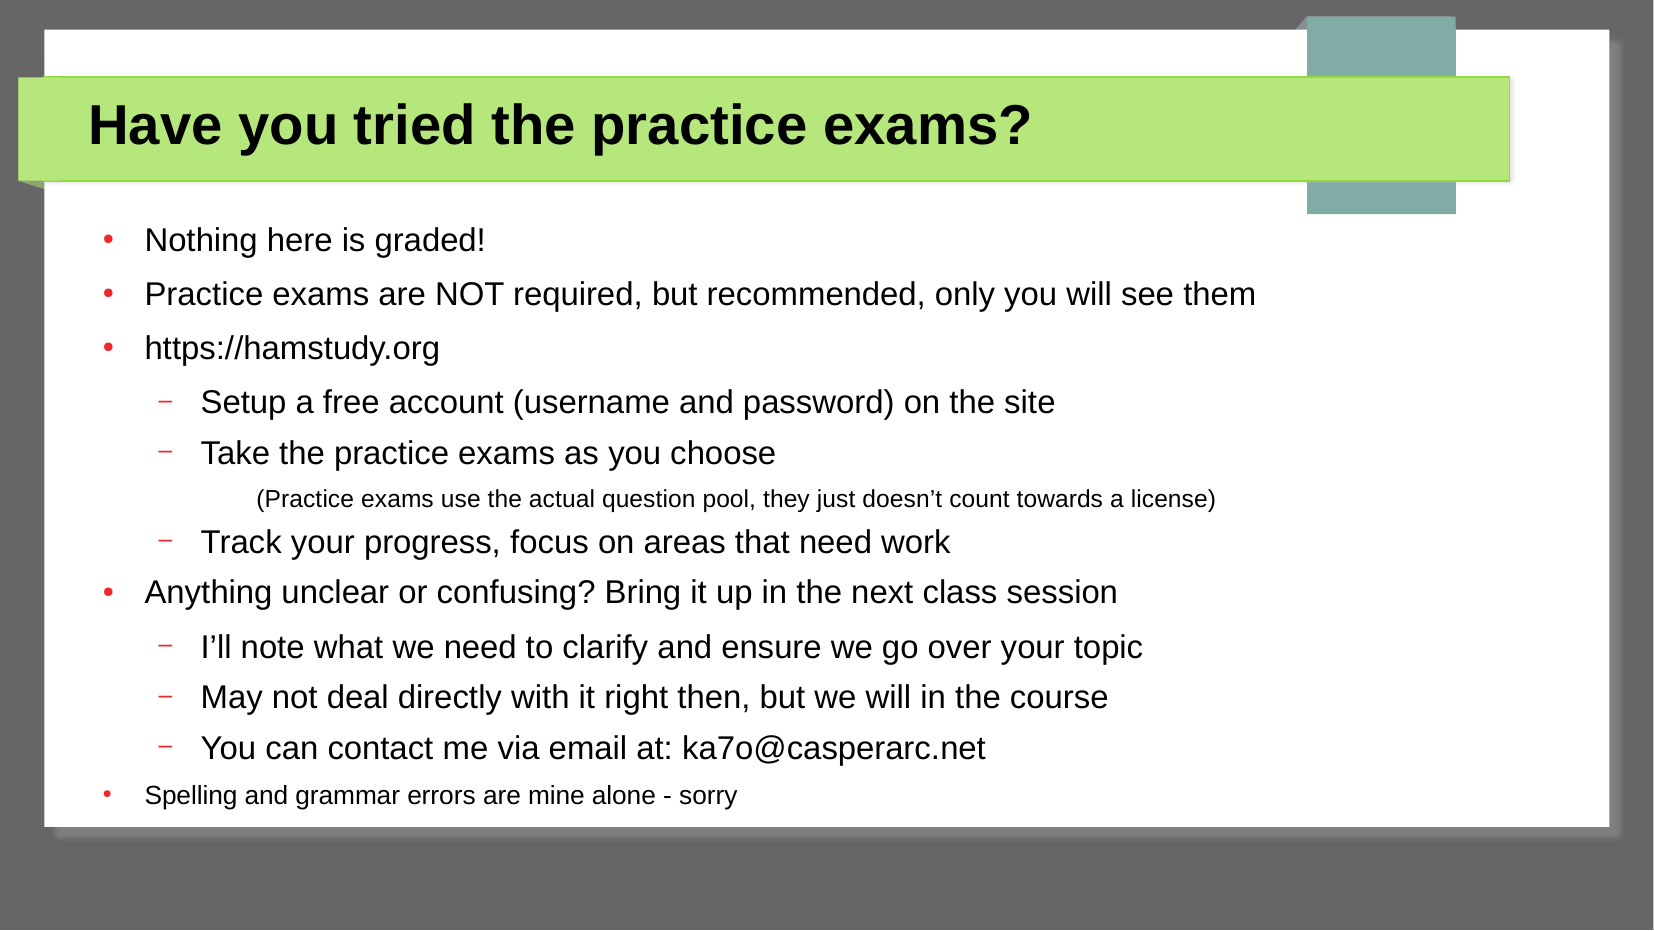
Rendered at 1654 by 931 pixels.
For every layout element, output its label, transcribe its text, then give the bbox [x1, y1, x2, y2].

list Nothing here is graded! Practice exams are NOT required, but recommended, only you will see them https://hamstudy.org Setup a free account (username and password) on the site Take the practice exams as you choose (Practice exams use the actual question pool, they just doesn’t count towards a license) Track your progress, focus on areas that need work Anything unclear or confusing? Bring it up in the next class session I’ll note what we need to clarify and ensure we go over your topic May not deal directly with it right then, but we will in the course You can contact me via email at: ka7o@casperarc.net Spelling and grammar errors are mine alone - sorry [88, 221, 1565, 813]
title Have you tried the practice exams? [88, 73, 1506, 178]
